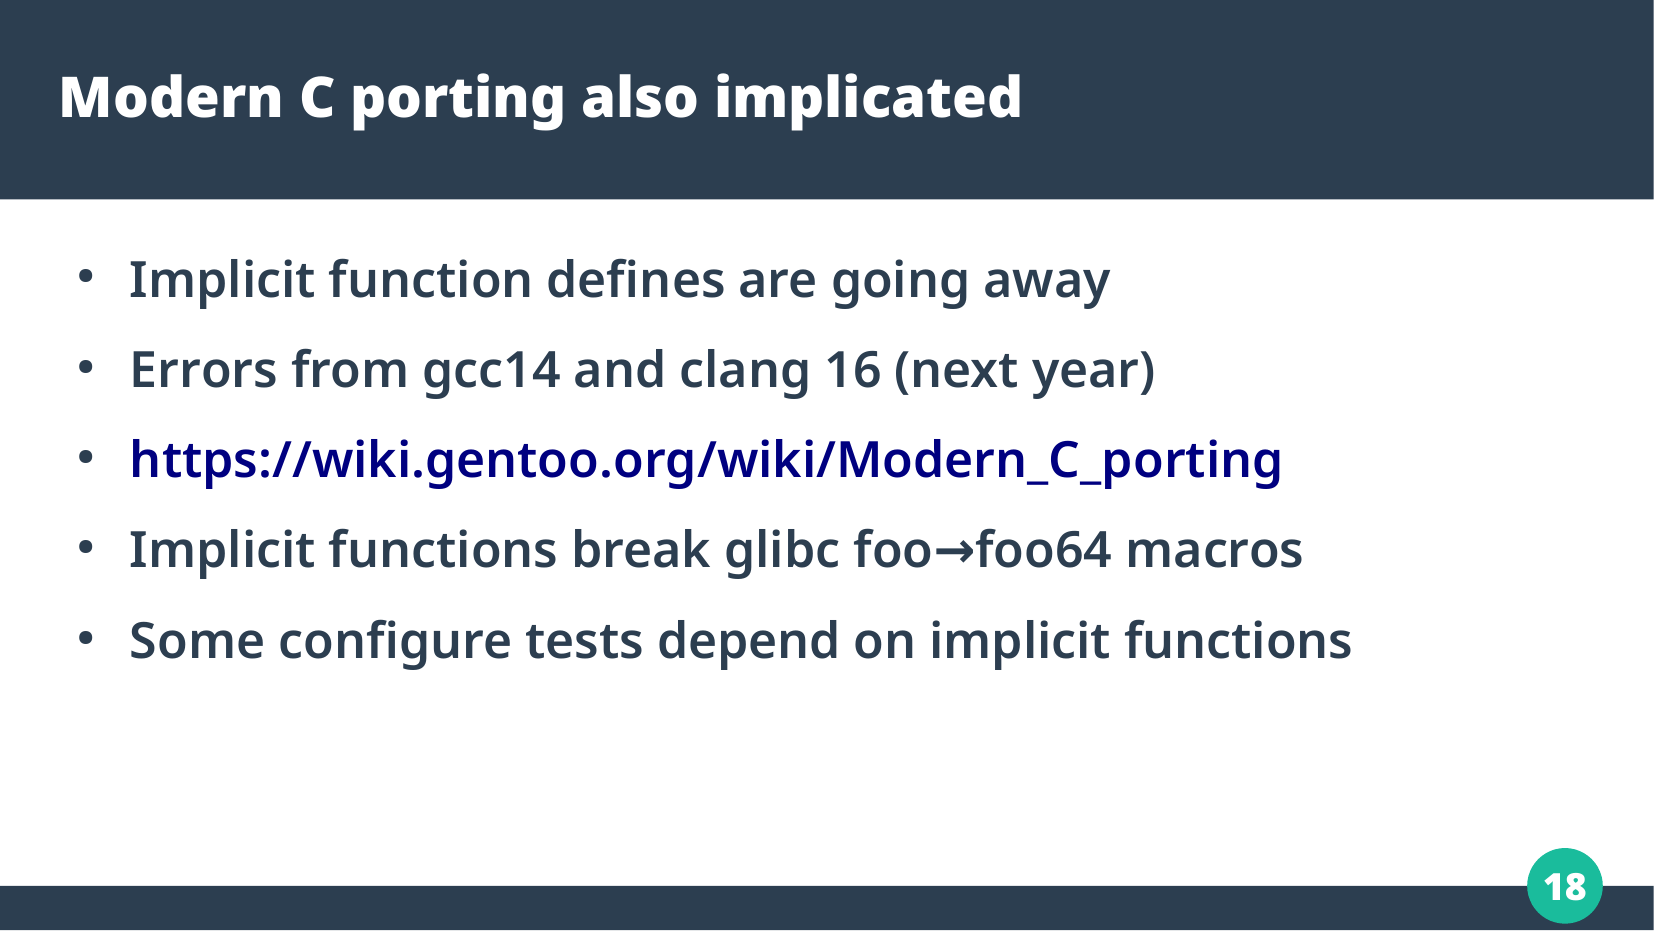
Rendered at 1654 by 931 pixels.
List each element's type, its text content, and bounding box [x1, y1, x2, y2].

list Implicit function defines are going away Errors from gcc14 and clang 16 (next year) https://wiki.gentoo.org/wiki/Modern_C_porting Implicit functions break glibc foo→foo64 macros Some configure tests depend on implicit functions [59, 243, 1595, 864]
title Modern C porting also implicated [59, 37, 1595, 155]
